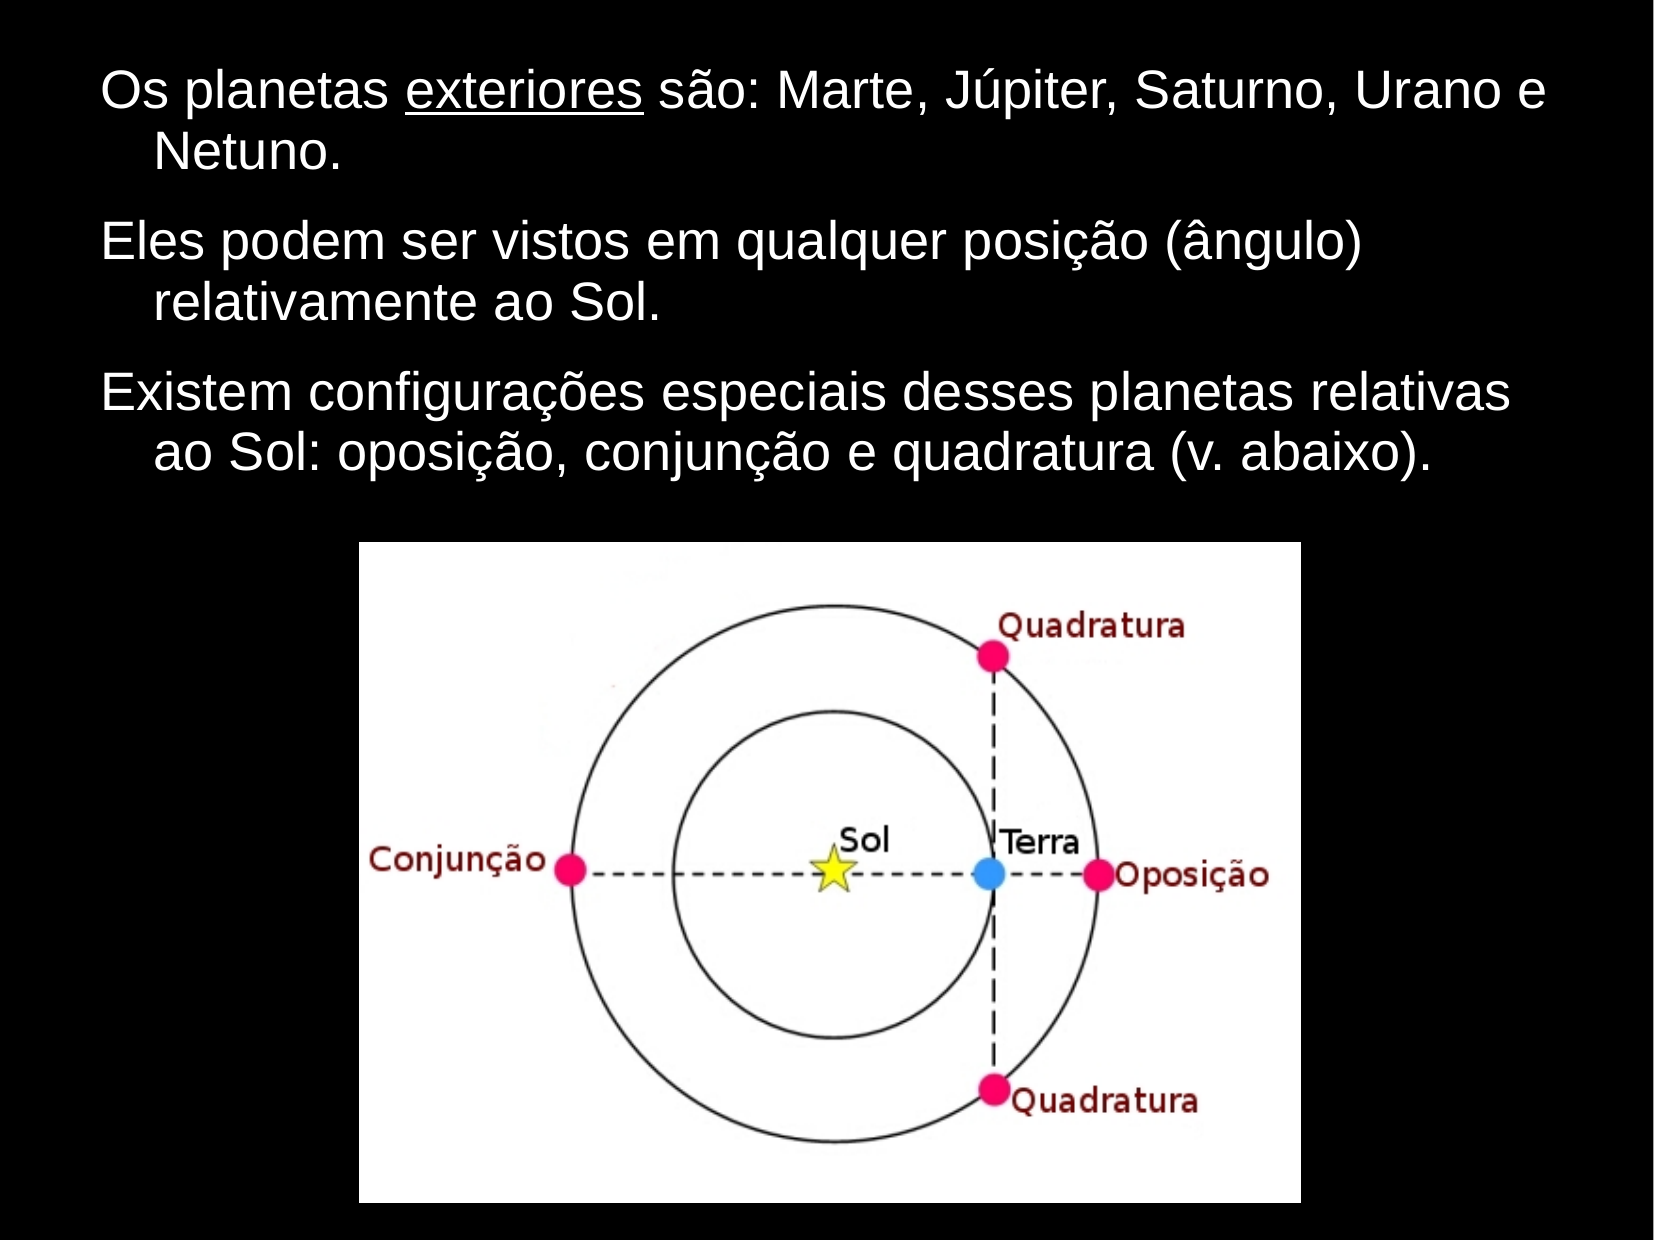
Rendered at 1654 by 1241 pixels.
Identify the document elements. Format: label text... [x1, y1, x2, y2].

picture [359, 542, 1301, 1203]
list Os planetas exteriores são: Marte, Júpiter, Saturno, Urano e Netuno. Eles podem ser vistos em qualquer posição (ângulo) relativamente ao Sol. Existem configurações especiais desses planetas relativas ao Sol: oposição, conjunção e quadratura (v. abaixo). [82, 59, 1571, 523]
